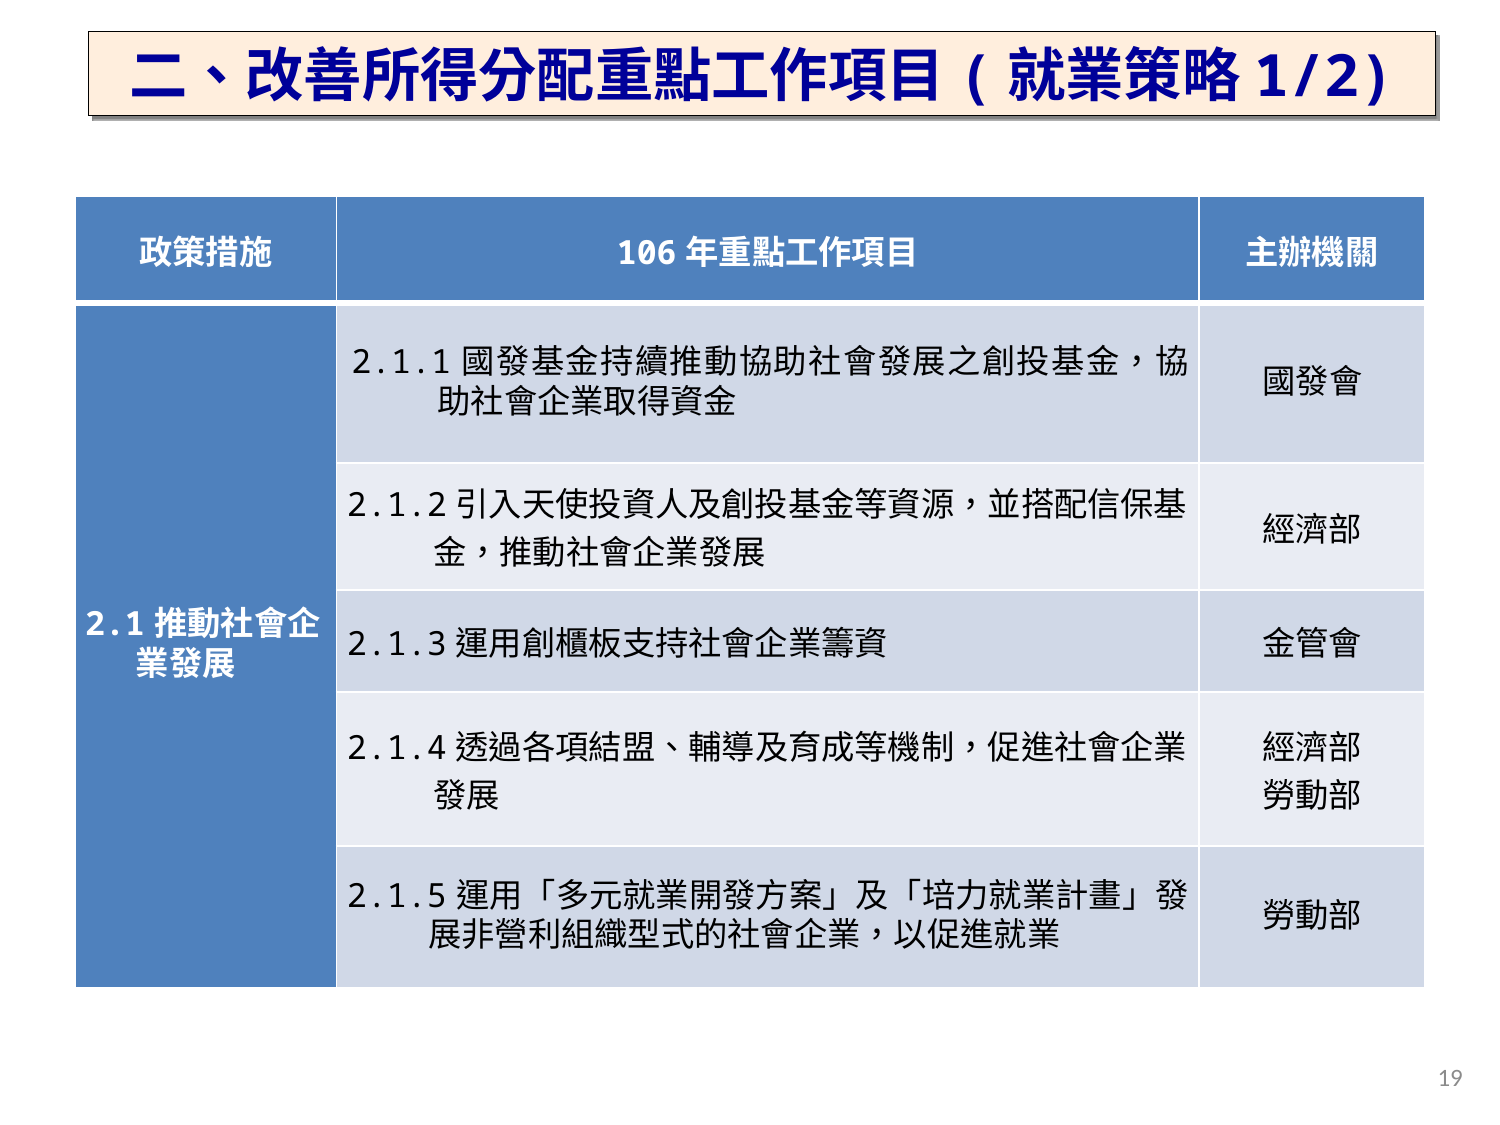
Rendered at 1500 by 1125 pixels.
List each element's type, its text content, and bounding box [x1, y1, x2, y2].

table_cell 2.1推動社會企業發展 [76, 306, 336, 987]
table_header 政策措施 [76, 197, 336, 300]
table_cell 國發會 [1200, 306, 1424, 462]
table_cell 2.1.5運用「多元就業開發方案」及「培力就業計畫」發展非營利組織型式的社會企業，以促進就業 [337, 847, 1198, 987]
table_cell 勞動部 [1200, 847, 1424, 987]
table_header 106年重點工作項目 [337, 197, 1198, 300]
table_cell 經濟部 勞動部 [1200, 693, 1424, 845]
table_cell 2.1.1國發基金持續推動協助社會發展之創投基金，協助社會企業取得資金 [337, 306, 1198, 462]
table_cell 金管會 [1200, 591, 1424, 691]
table_cell 經濟部 [1200, 464, 1424, 589]
slide_number <編號> [1128, 1046, 1478, 1107]
table_cell 2.1.4透過各項結盟、輔導及育成等機制，促進社會企業發展 [337, 693, 1198, 845]
table_cell 2.1.2引入天使投資人及創投基金等資源，並搭配信保基金，推動社會企業發展 [337, 464, 1198, 589]
table_header 主辦機關 [1200, 197, 1424, 300]
text_box 二、改善所得分配重點工作項目(就業策略1/2) [88, 31, 1436, 116]
table_cell 2.1.3運用創櫃板支持社會企業籌資 [337, 591, 1198, 691]
